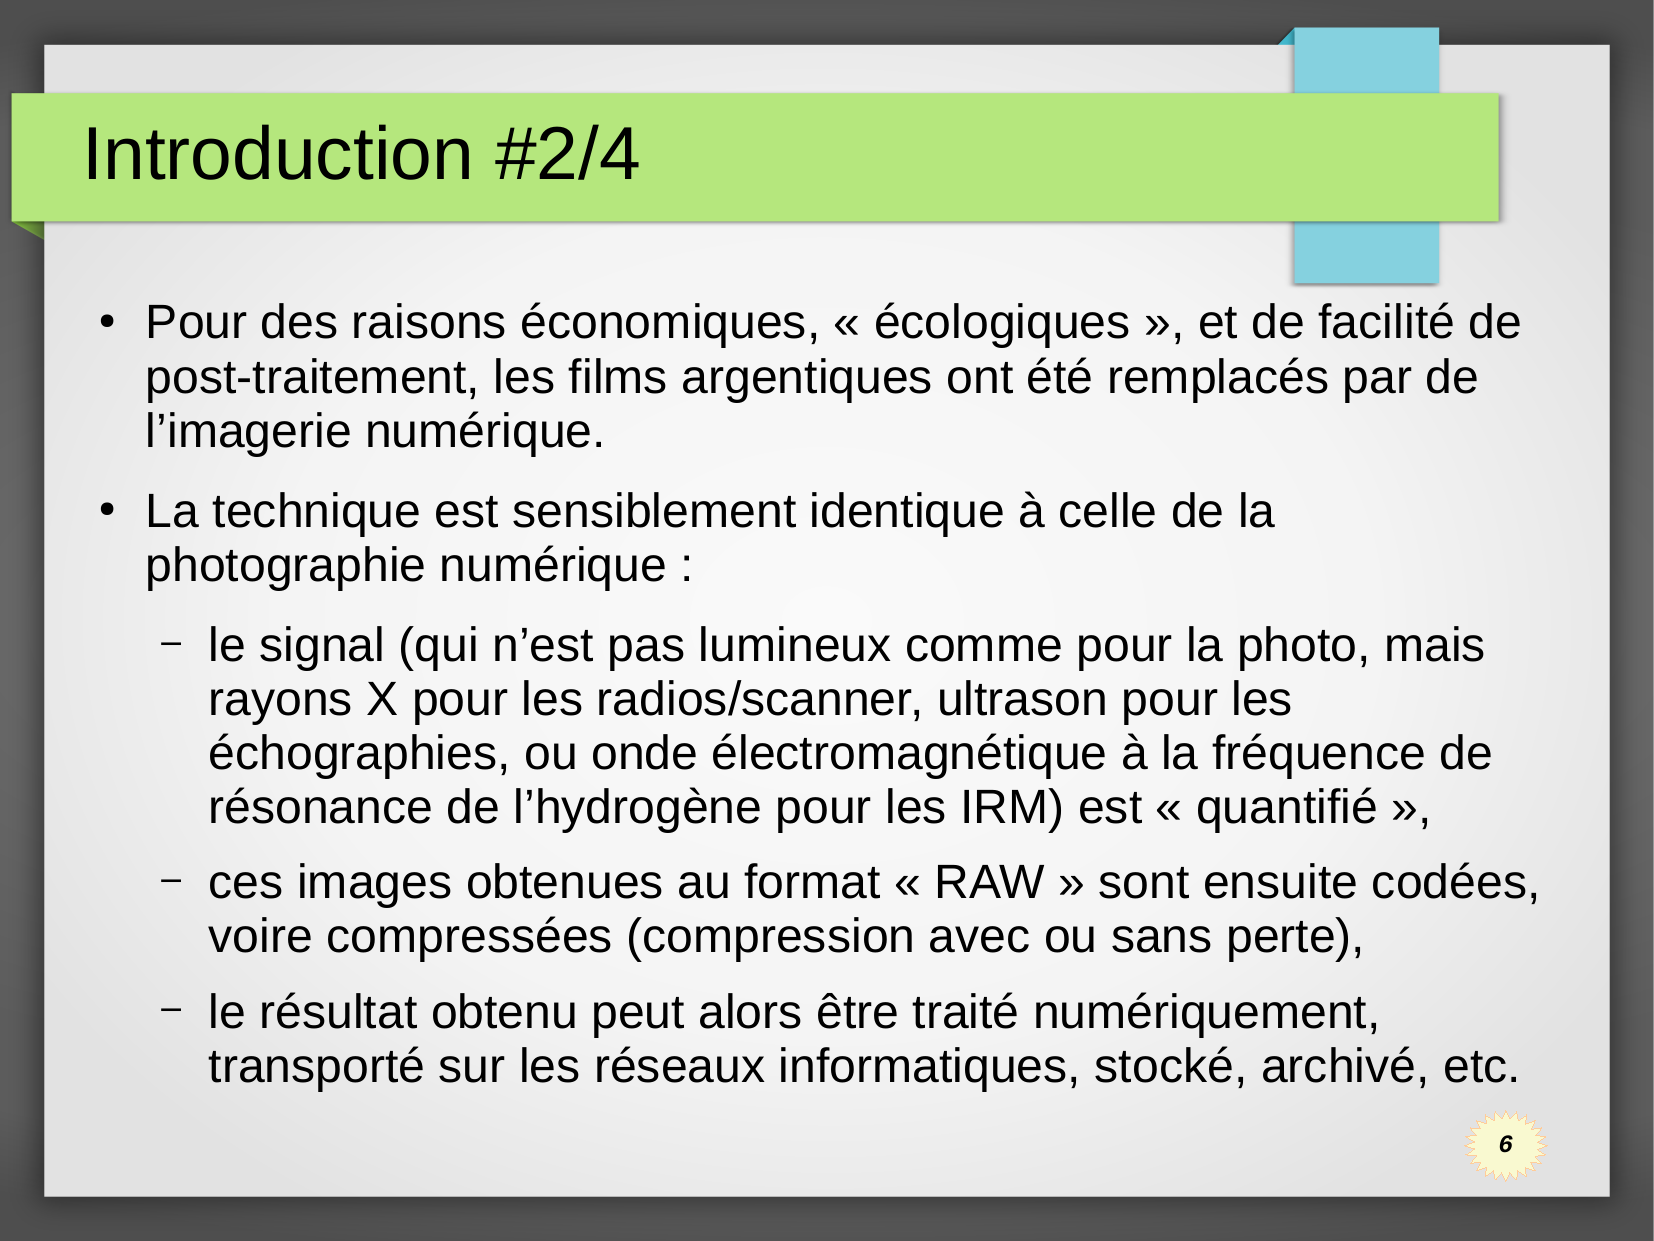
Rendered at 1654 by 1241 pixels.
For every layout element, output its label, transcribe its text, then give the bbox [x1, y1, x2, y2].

title Introduction #2/4 [82, 94, 1264, 213]
list Pour des raisons économiques, « écologiques », et de facilité de post-traitement, les films argentiques ont été remplacés par de l’imagerie numérique. La technique est sensiblement identique à celle de la photographie numérique : le signal (qui n’est pas lumineux comme pour la photo, mais rayons X pour les radios/scanner, ultrason pour les échographies, ou onde électromagnétique à la fréquence de résonance de l’hydrogène pour les IRM) est « quantifié », ces images obtenues au format « RAW » sont ensuite codées, voire compressées (compression avec ou sans perte), le résultat obtenu peut alors être traité numériquement, transporté sur les réseaux informatiques, stocké, archivé, etc. [82, 295, 1571, 1111]
picture [0, 0, 1654, 1241]
